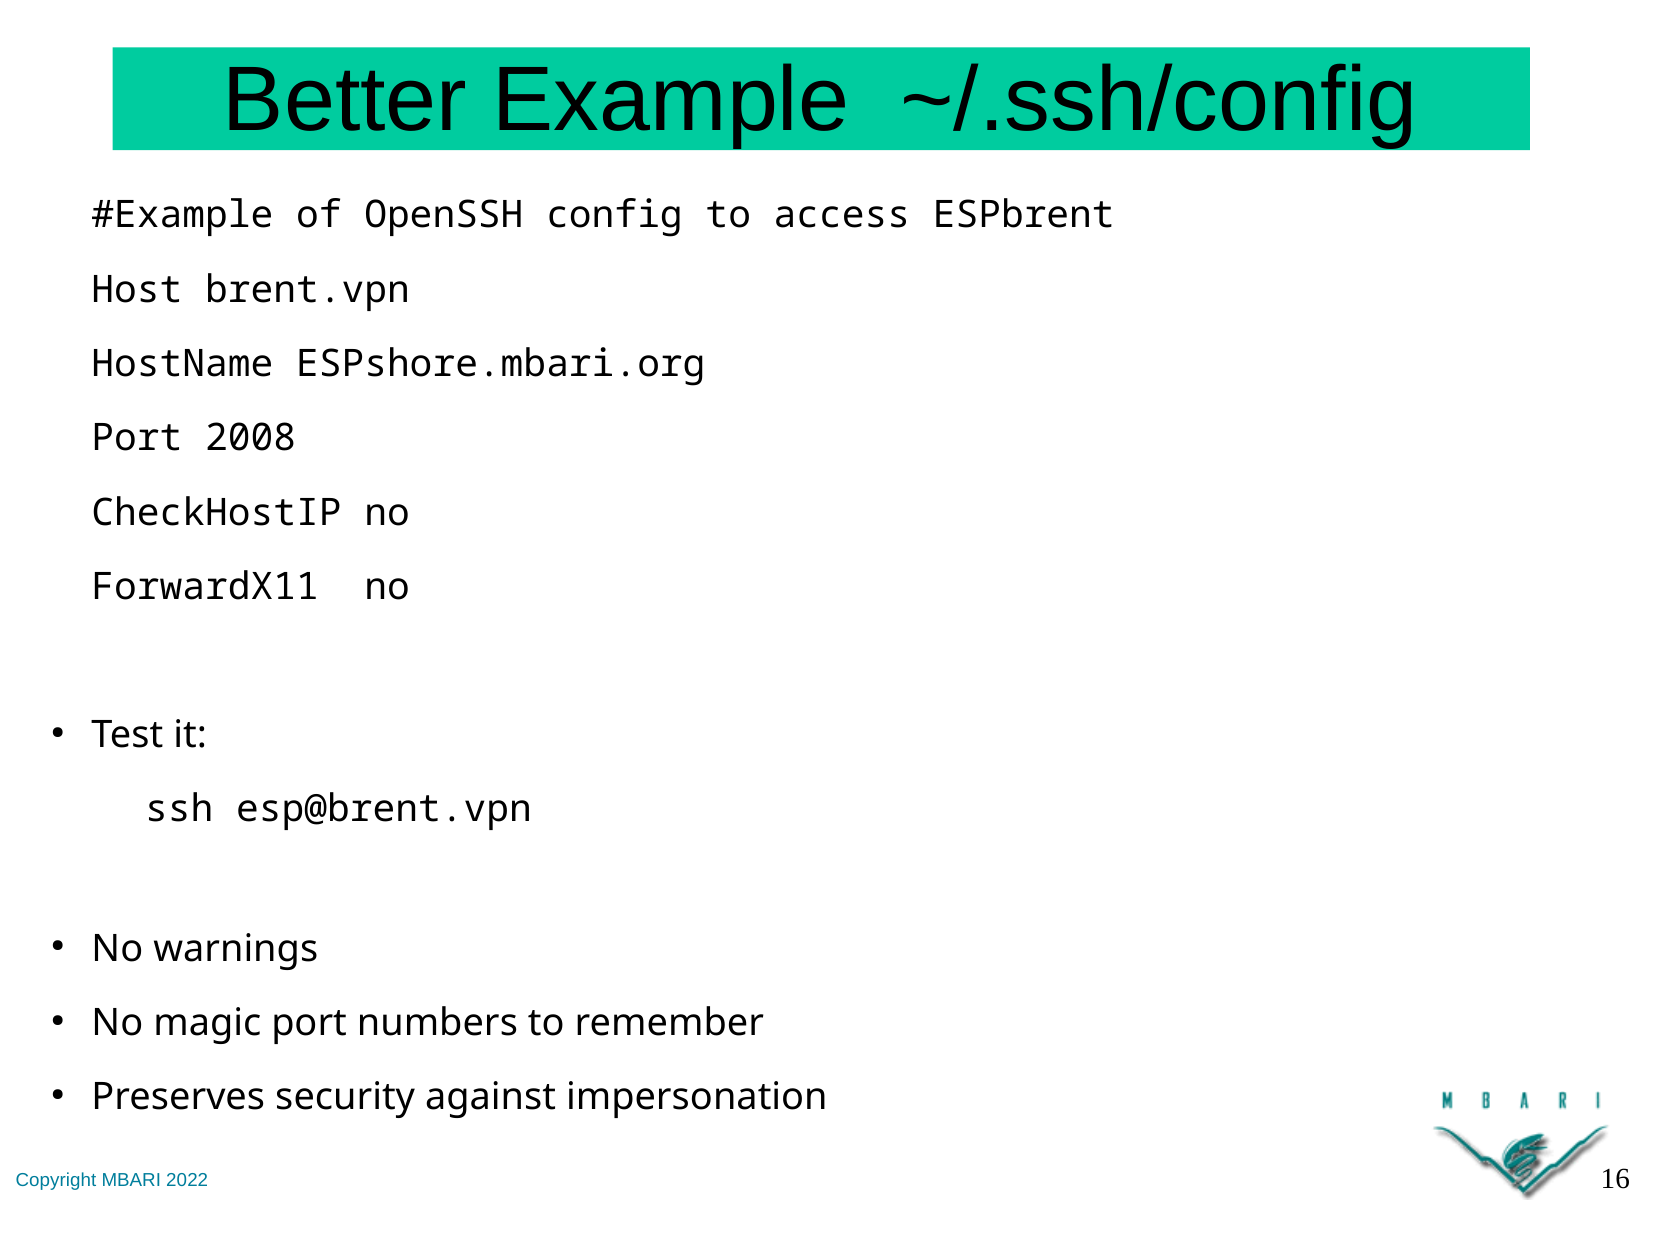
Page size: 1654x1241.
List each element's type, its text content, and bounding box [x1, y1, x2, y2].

list #Example of OpenSSH config to access ESPbrent Host brent.vpn HostName ESPshore.mbari.org Port 2008 CheckHostIP no ForwardX11 no Test it: ssh esp@brent.vpn No warnings No magic port numbers to remember Preserves security against impersonation [37, 187, 1613, 1126]
title Better Example ~/.ssh/config [112, 47, 1530, 151]
picture [1426, 1126, 1613, 1200]
